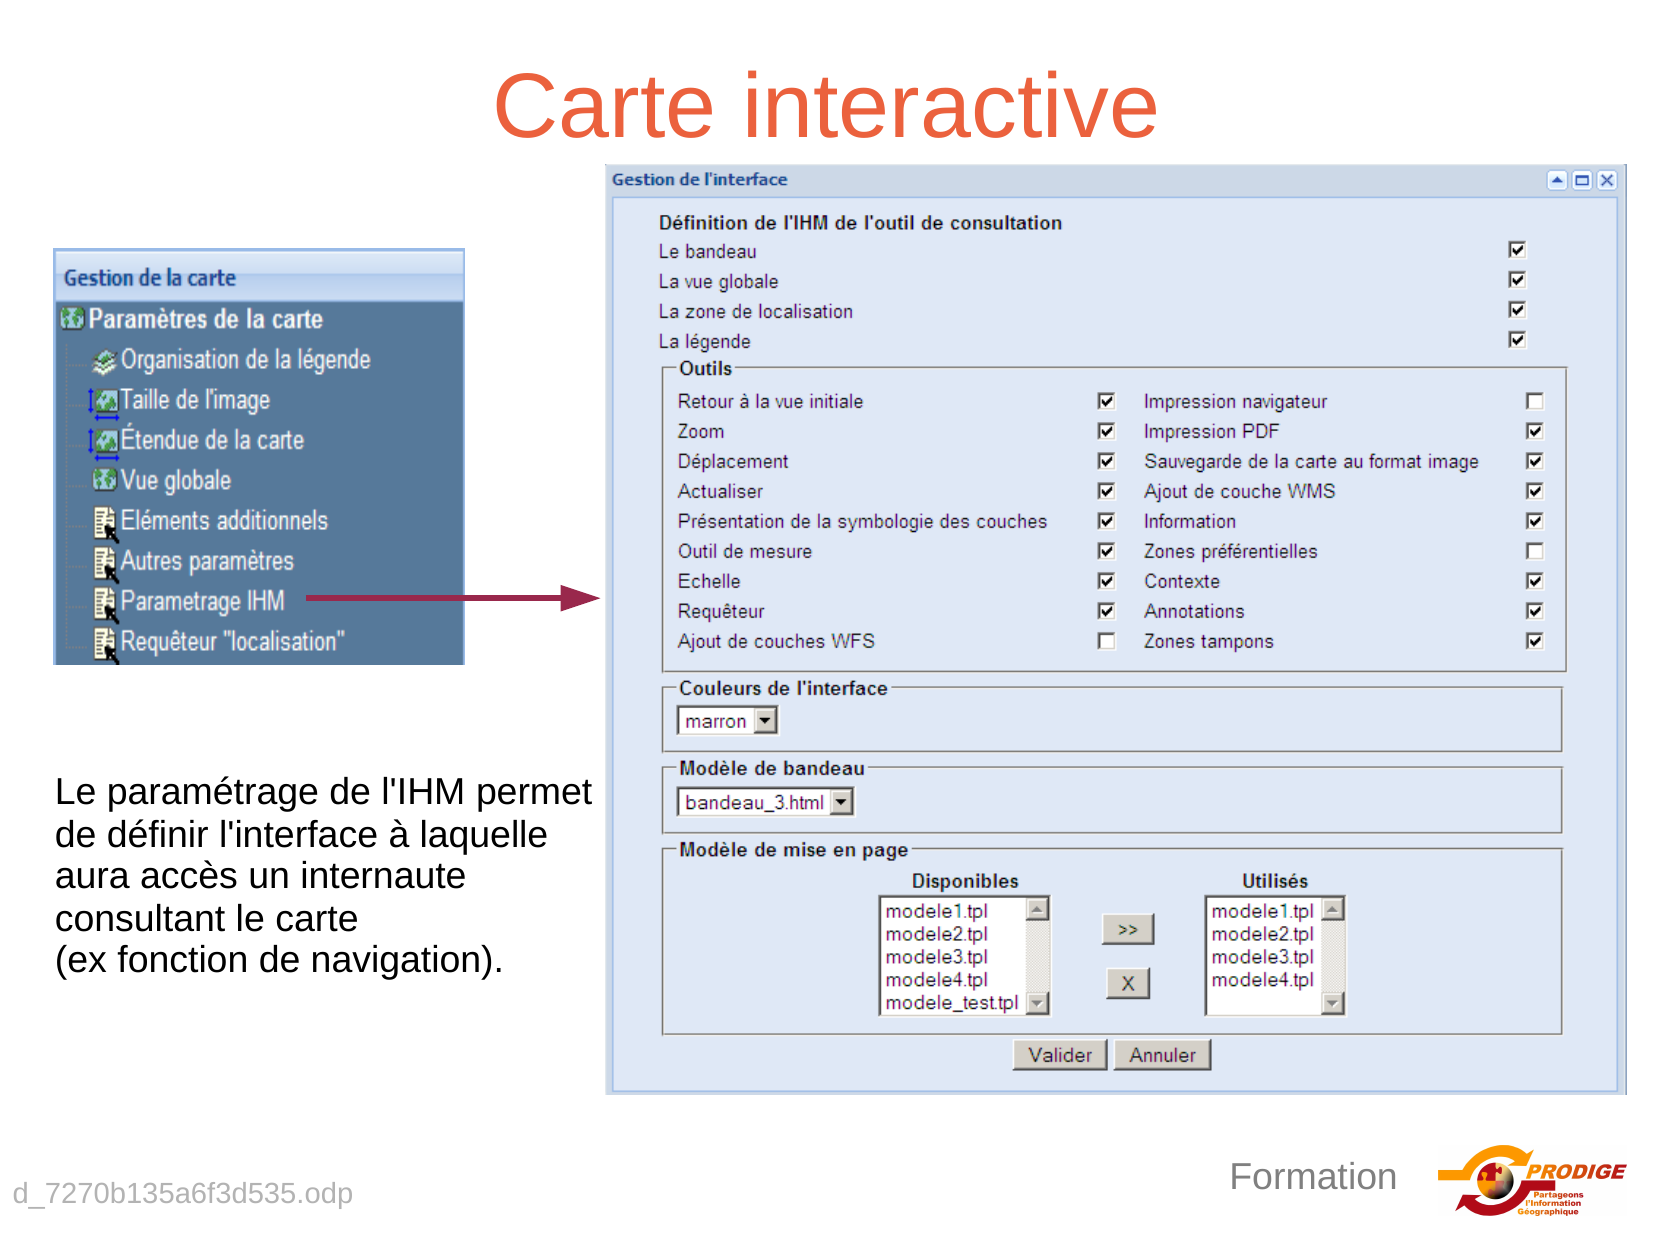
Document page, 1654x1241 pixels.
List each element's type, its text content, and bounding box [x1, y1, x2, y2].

text_box Le paramétrage de l'IHM permet de définir l'interface à laquelle aura accès un internaute consultant le carte (ex fonction de navigation). [40, 763, 605, 989]
title Carte interactive [82, 9, 1571, 202]
picture [53, 248, 465, 665]
picture [605, 164, 1627, 1095]
picture [1438, 1145, 1627, 1216]
